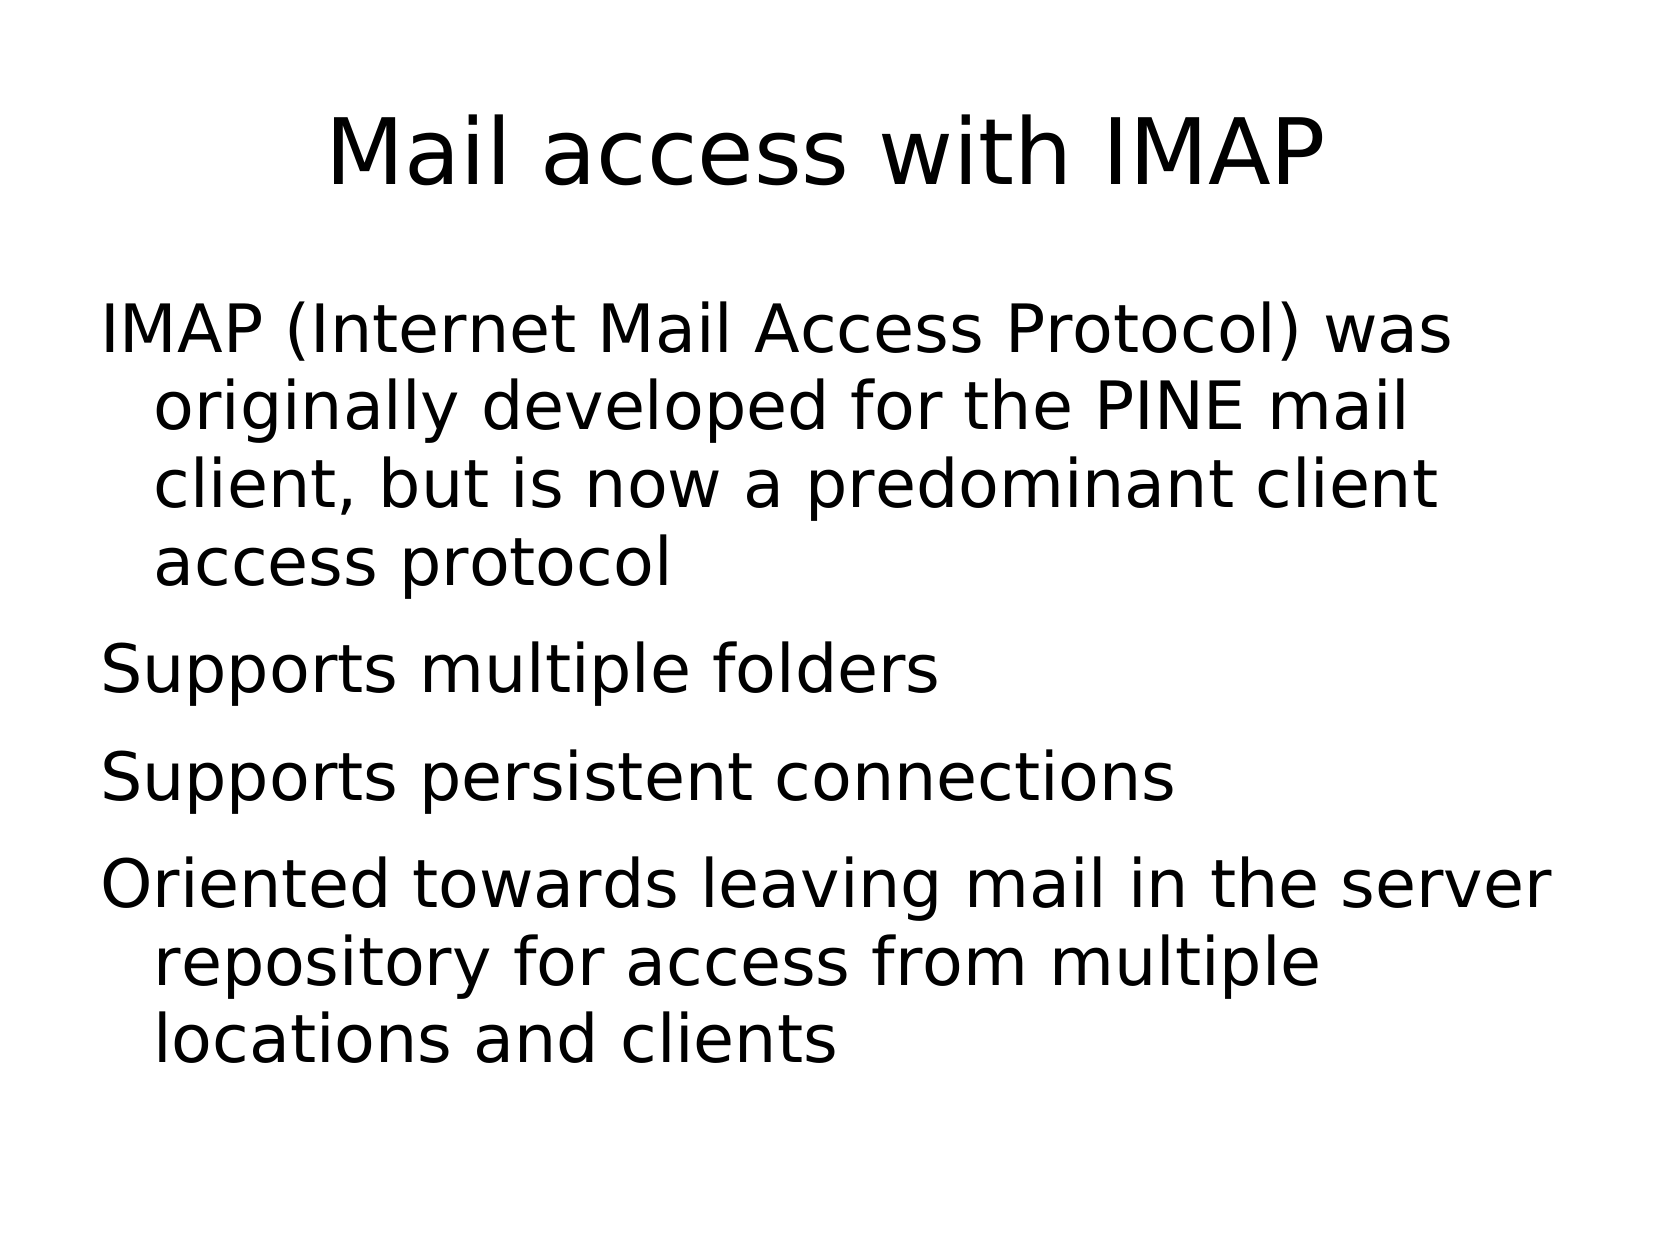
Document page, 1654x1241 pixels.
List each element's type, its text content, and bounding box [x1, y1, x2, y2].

title Mail access with IMAP [82, 49, 1571, 257]
list IMAP (Internet Mail Access Protocol) was originally developed for the PINE mail client, but is now a predominant client access protocol Supports multiple folders Supports persistent connections Oriented towards leaving mail in the server repository for access from multiple locations and clients [82, 290, 1571, 1094]
